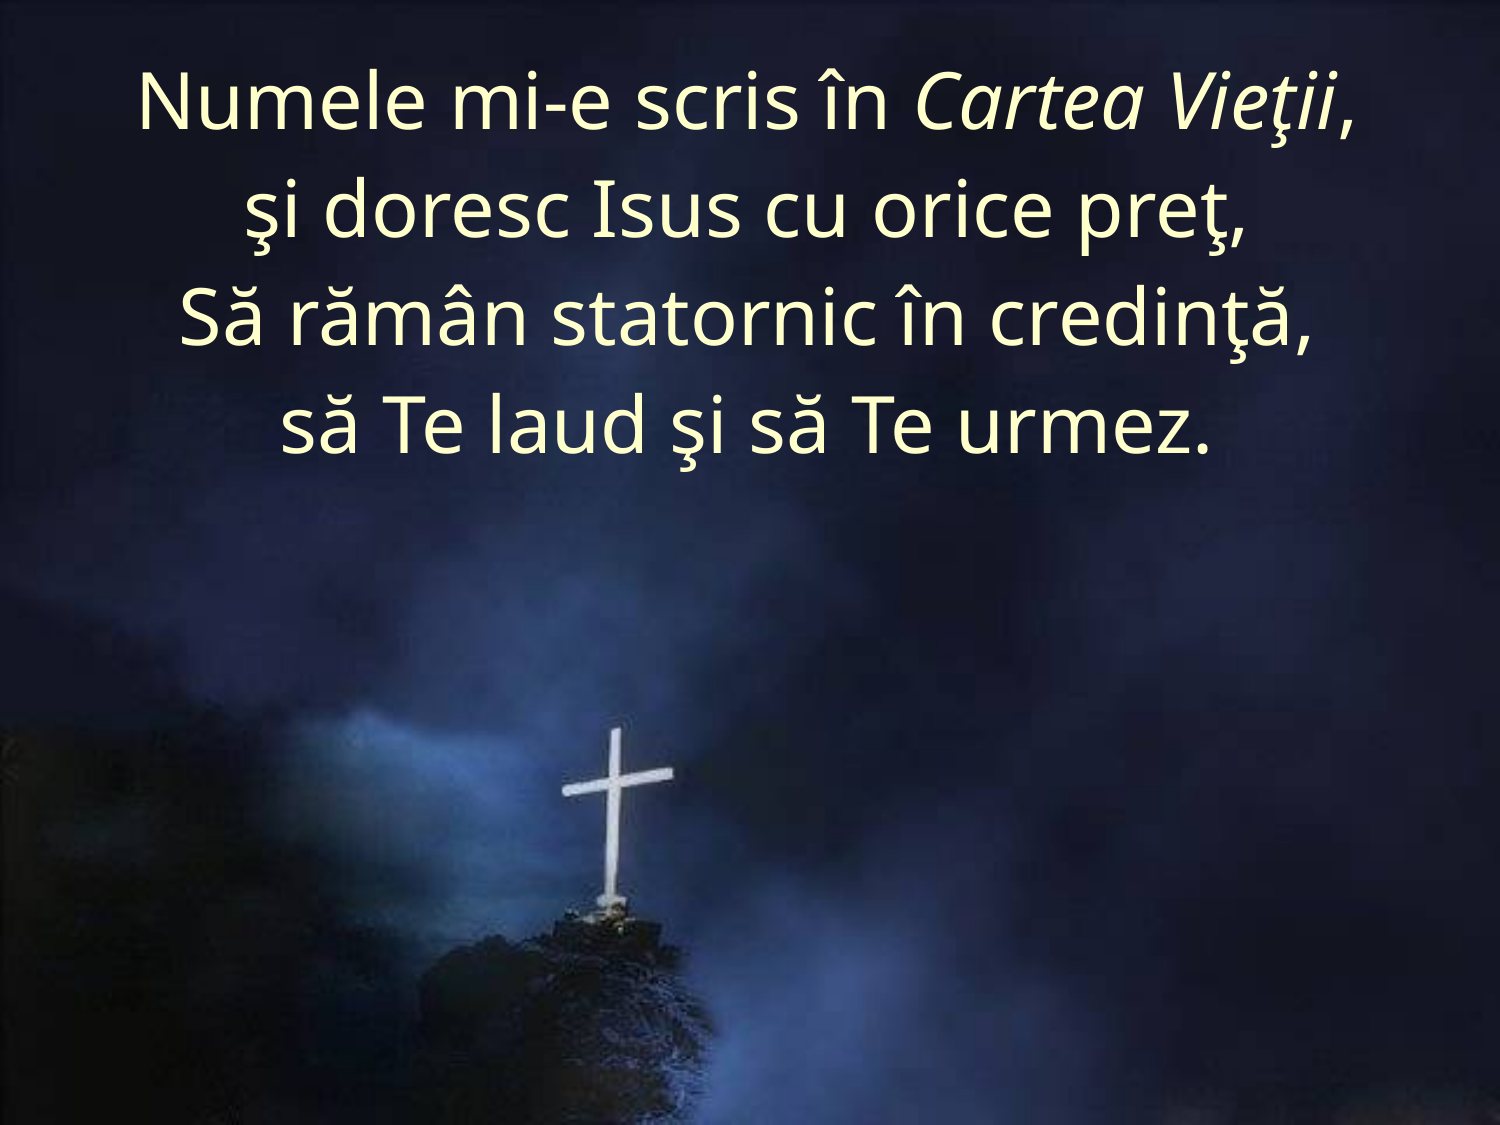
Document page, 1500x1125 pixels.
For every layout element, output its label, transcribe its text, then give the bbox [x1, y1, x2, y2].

text_box Numele mi-e scris în Cartea Vieţii, şi doresc Isus cu orice preţ, Să rămân statornic în credinţă, să Te laud şi să Te urmez. [31, 37, 1463, 826]
picture [0, 0, 1500, 1125]
